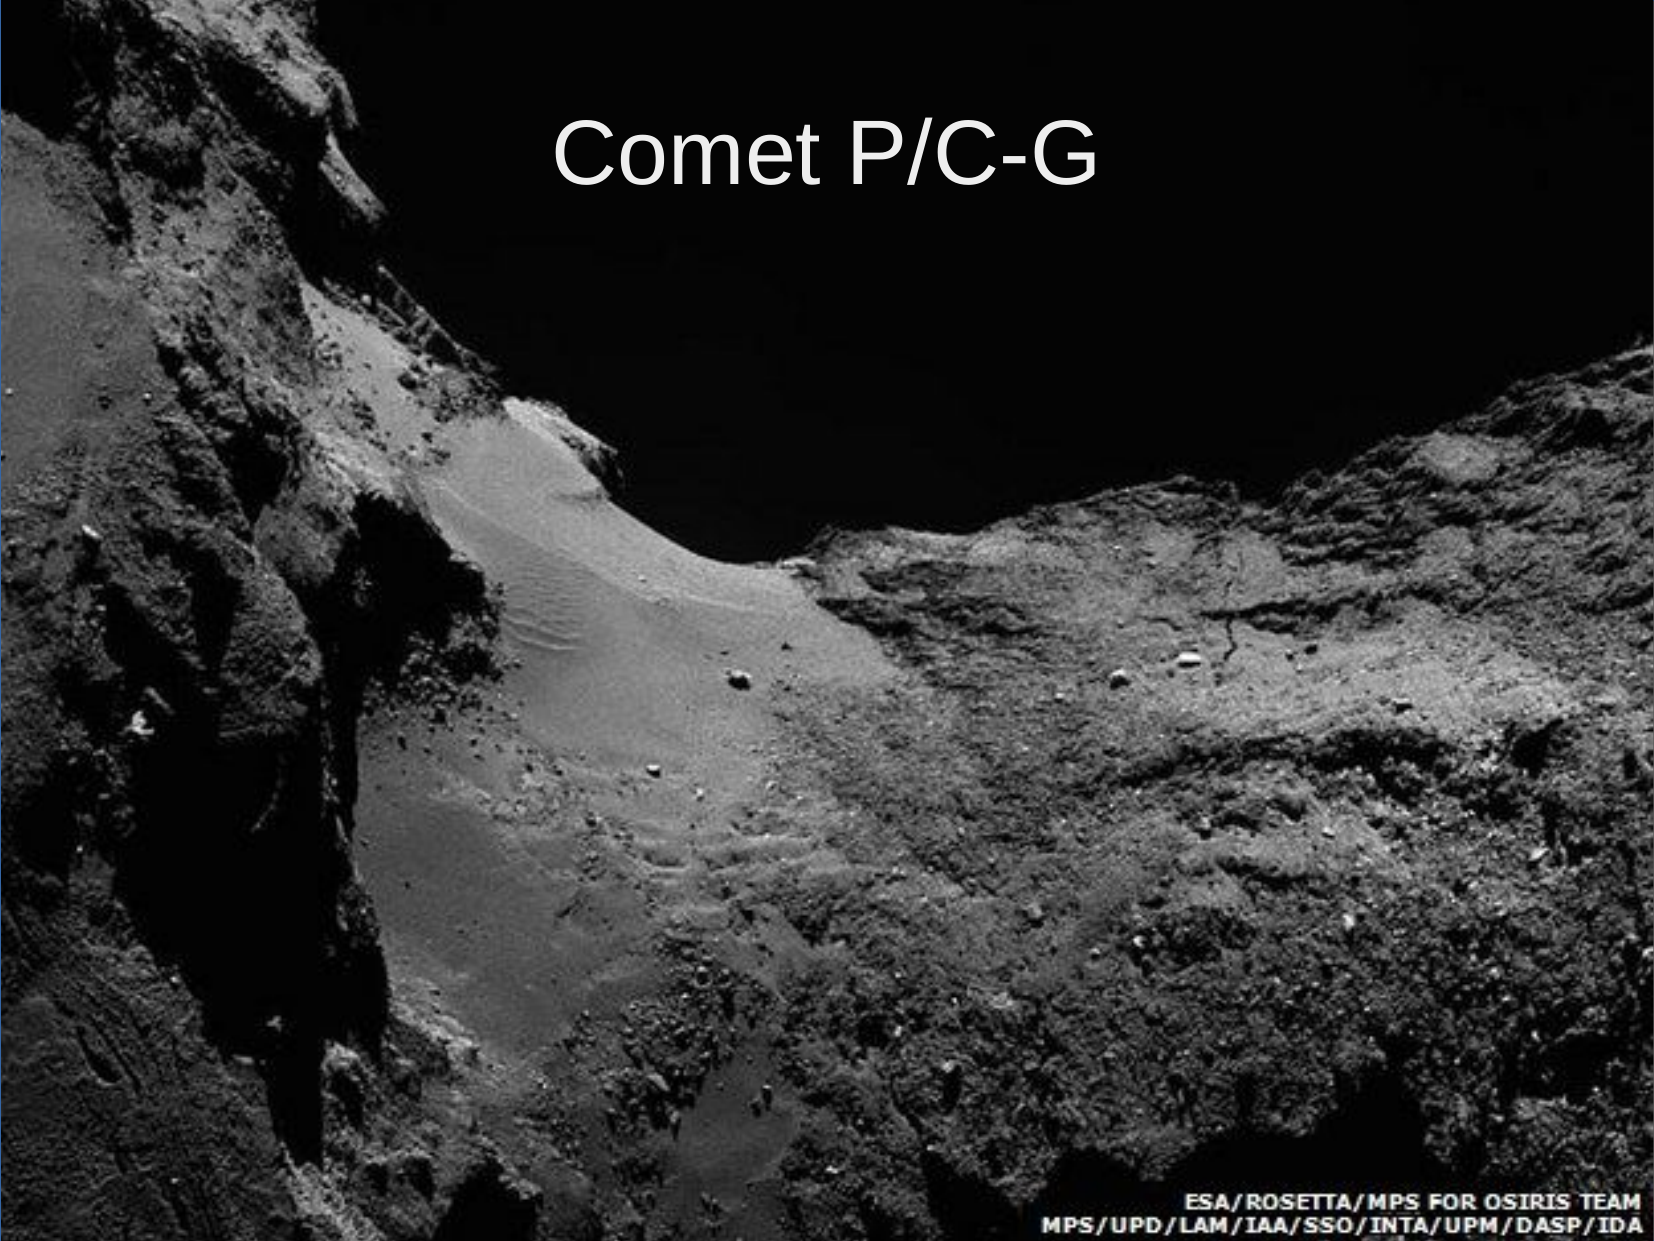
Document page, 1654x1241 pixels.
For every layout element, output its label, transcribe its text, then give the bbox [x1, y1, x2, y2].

title Comet P/C-G [82, 49, 1571, 257]
picture [1, 0, 1654, 1241]
